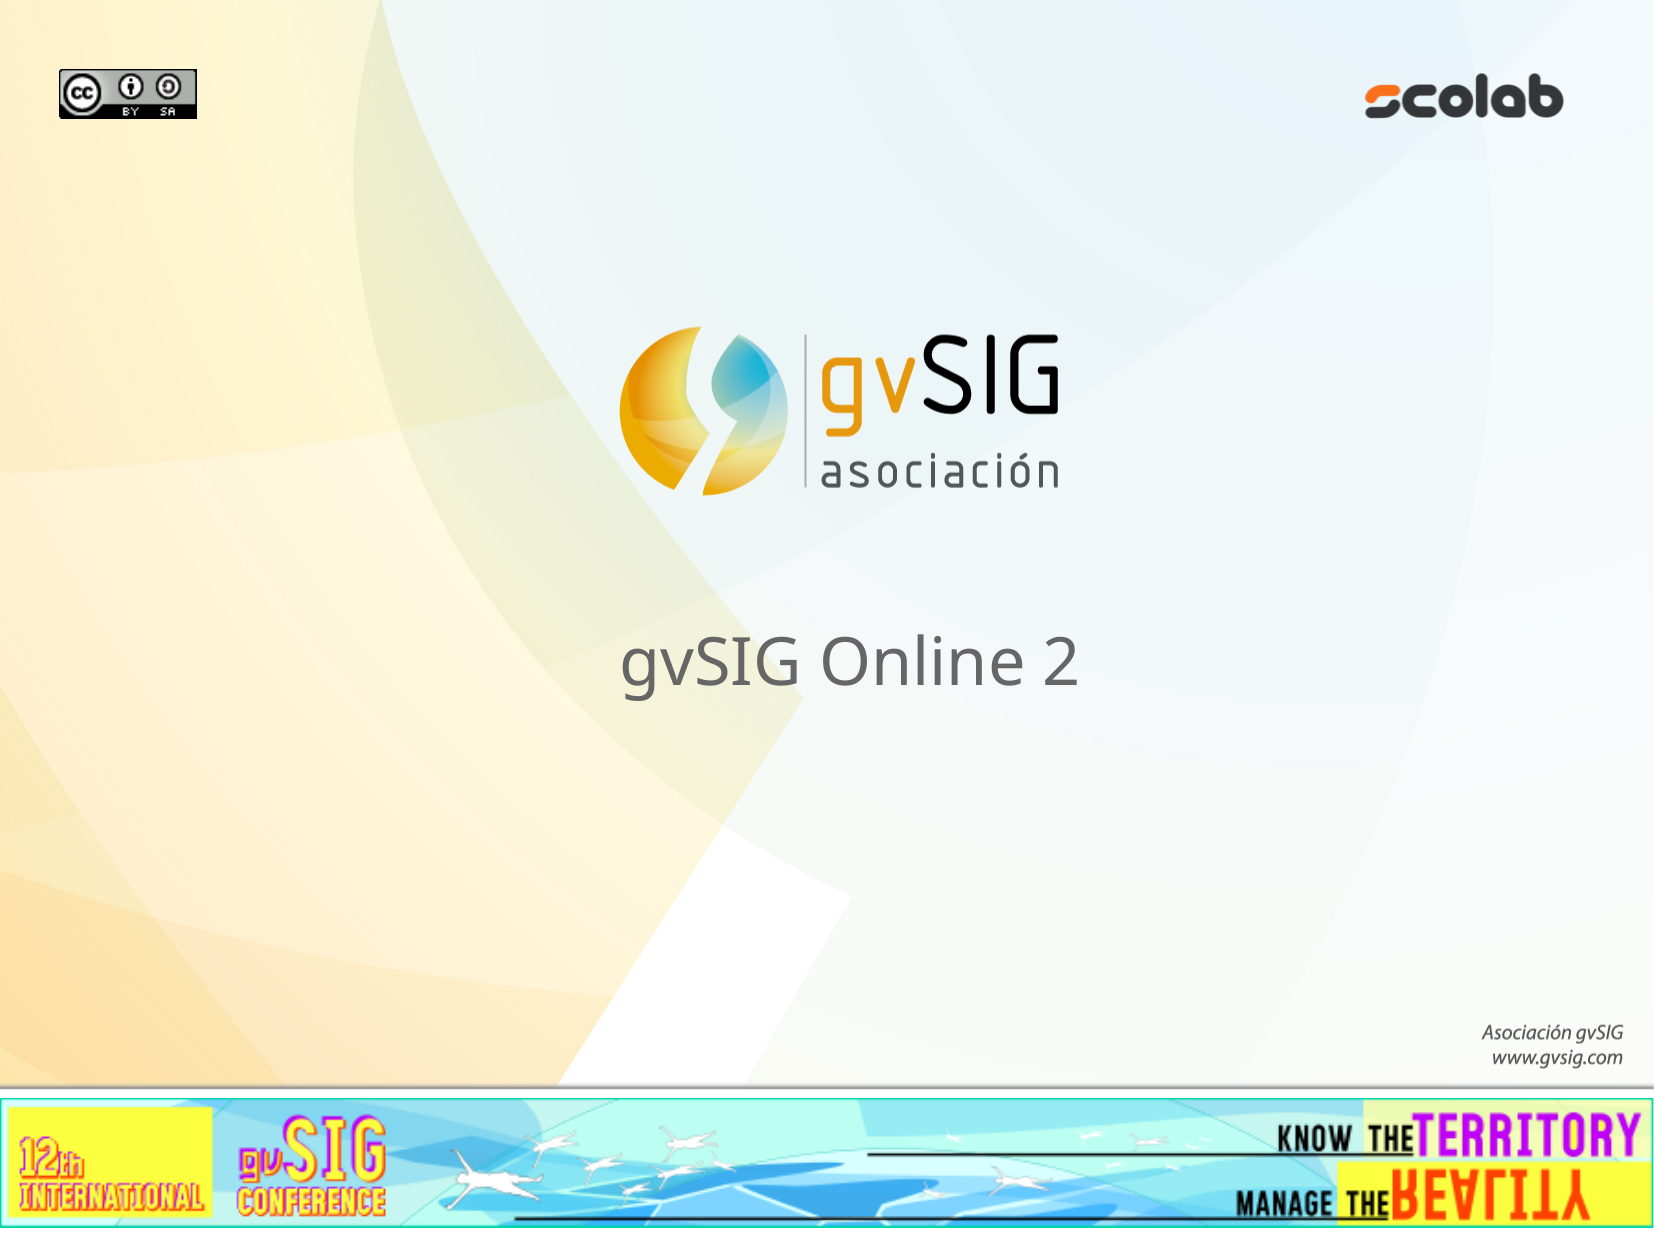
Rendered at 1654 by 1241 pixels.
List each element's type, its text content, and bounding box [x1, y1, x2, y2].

picture [0, 0, 1654, 1241]
title gvSIG Online 2 [135, 498, 1565, 821]
